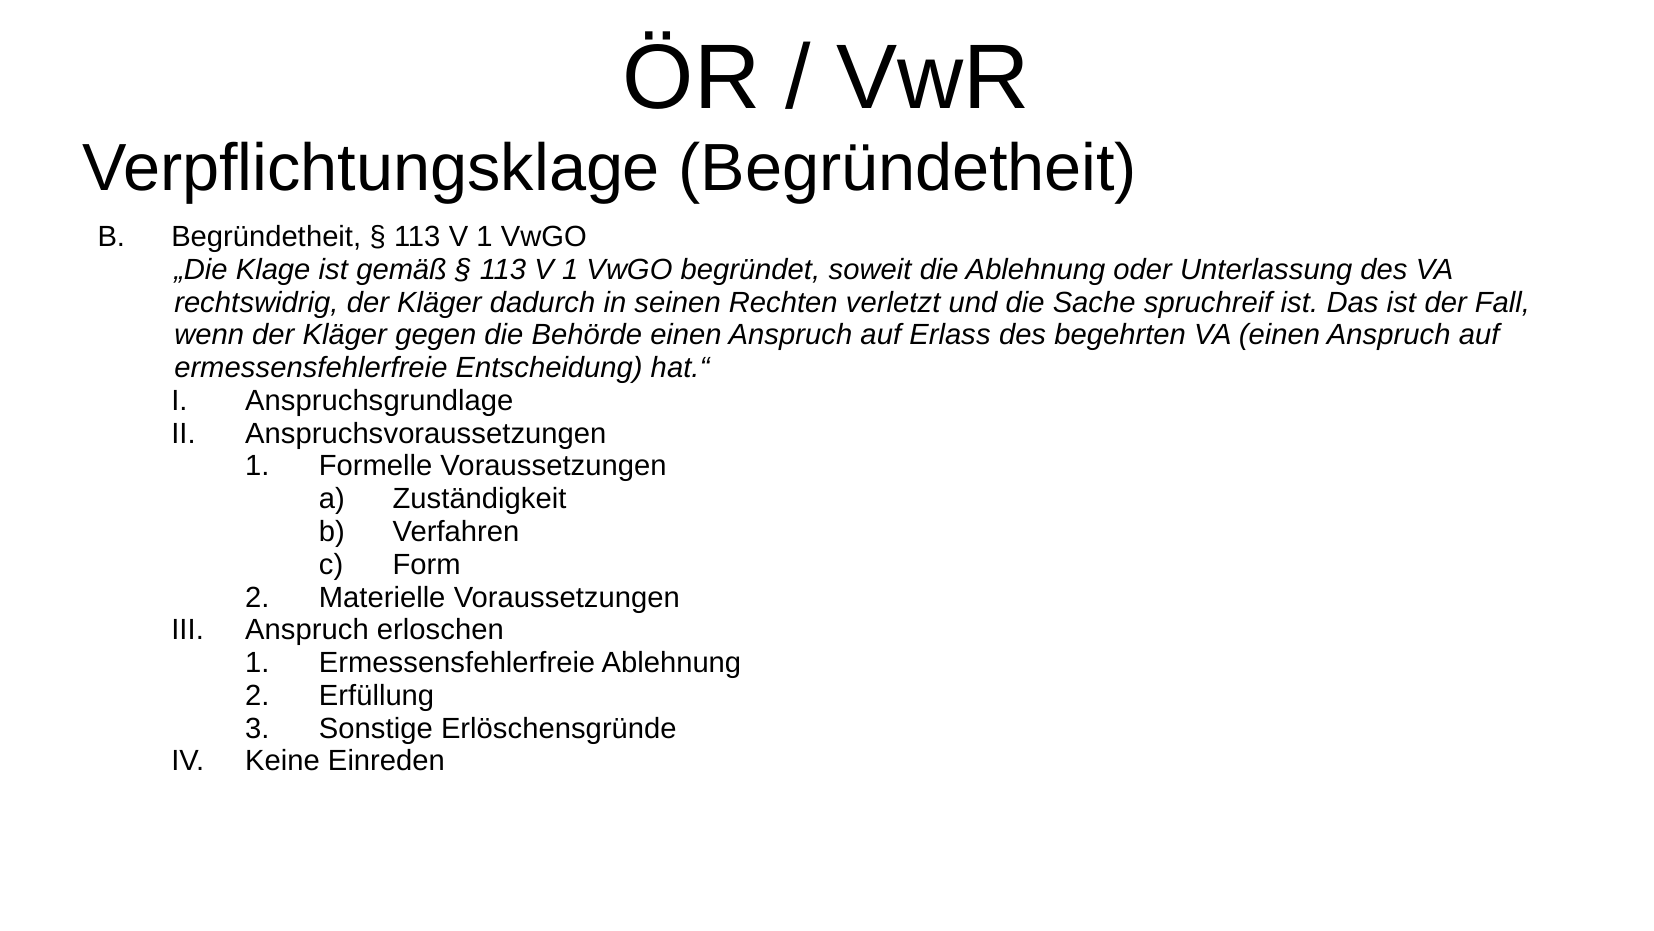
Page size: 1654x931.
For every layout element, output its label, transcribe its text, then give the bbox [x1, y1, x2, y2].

text_box B. Begründetheit, § 113 V 1 VwGO „Die Klage ist gemäß § 113 V 1 VwGO begründet, soweit die Ablehnung oder Unterlassung des VA rechtswidrig, der Kläger dadurch in seinen Rechten verletzt und die Sache spruchreif ist. Das ist der Fall, wenn der Kläger gegen die Behörde einen Anspruch auf Erlass des begehrten VA (einen Anspruch auf ermessensfehlerfreie Entscheidung) hat.“ I. Anspruchsgrundlage II. Anspruchsvoraussetzungen 1. Formelle Voraussetzungen a) Zuständigkeit b) Verfahren c) Form 2. Materielle Voraussetzungen III. Anspruch erloschen 1. Ermessensfehlerfreie Ablehnung 2. Erfüllung 3. Sonstige Erlöschensgründe IV. Keine Einreden [82, 212, 1571, 839]
list Verpflichtungsklage (Begründetheit) [82, 129, 1571, 212]
title ÖR / VwR [82, 23, 1571, 129]
